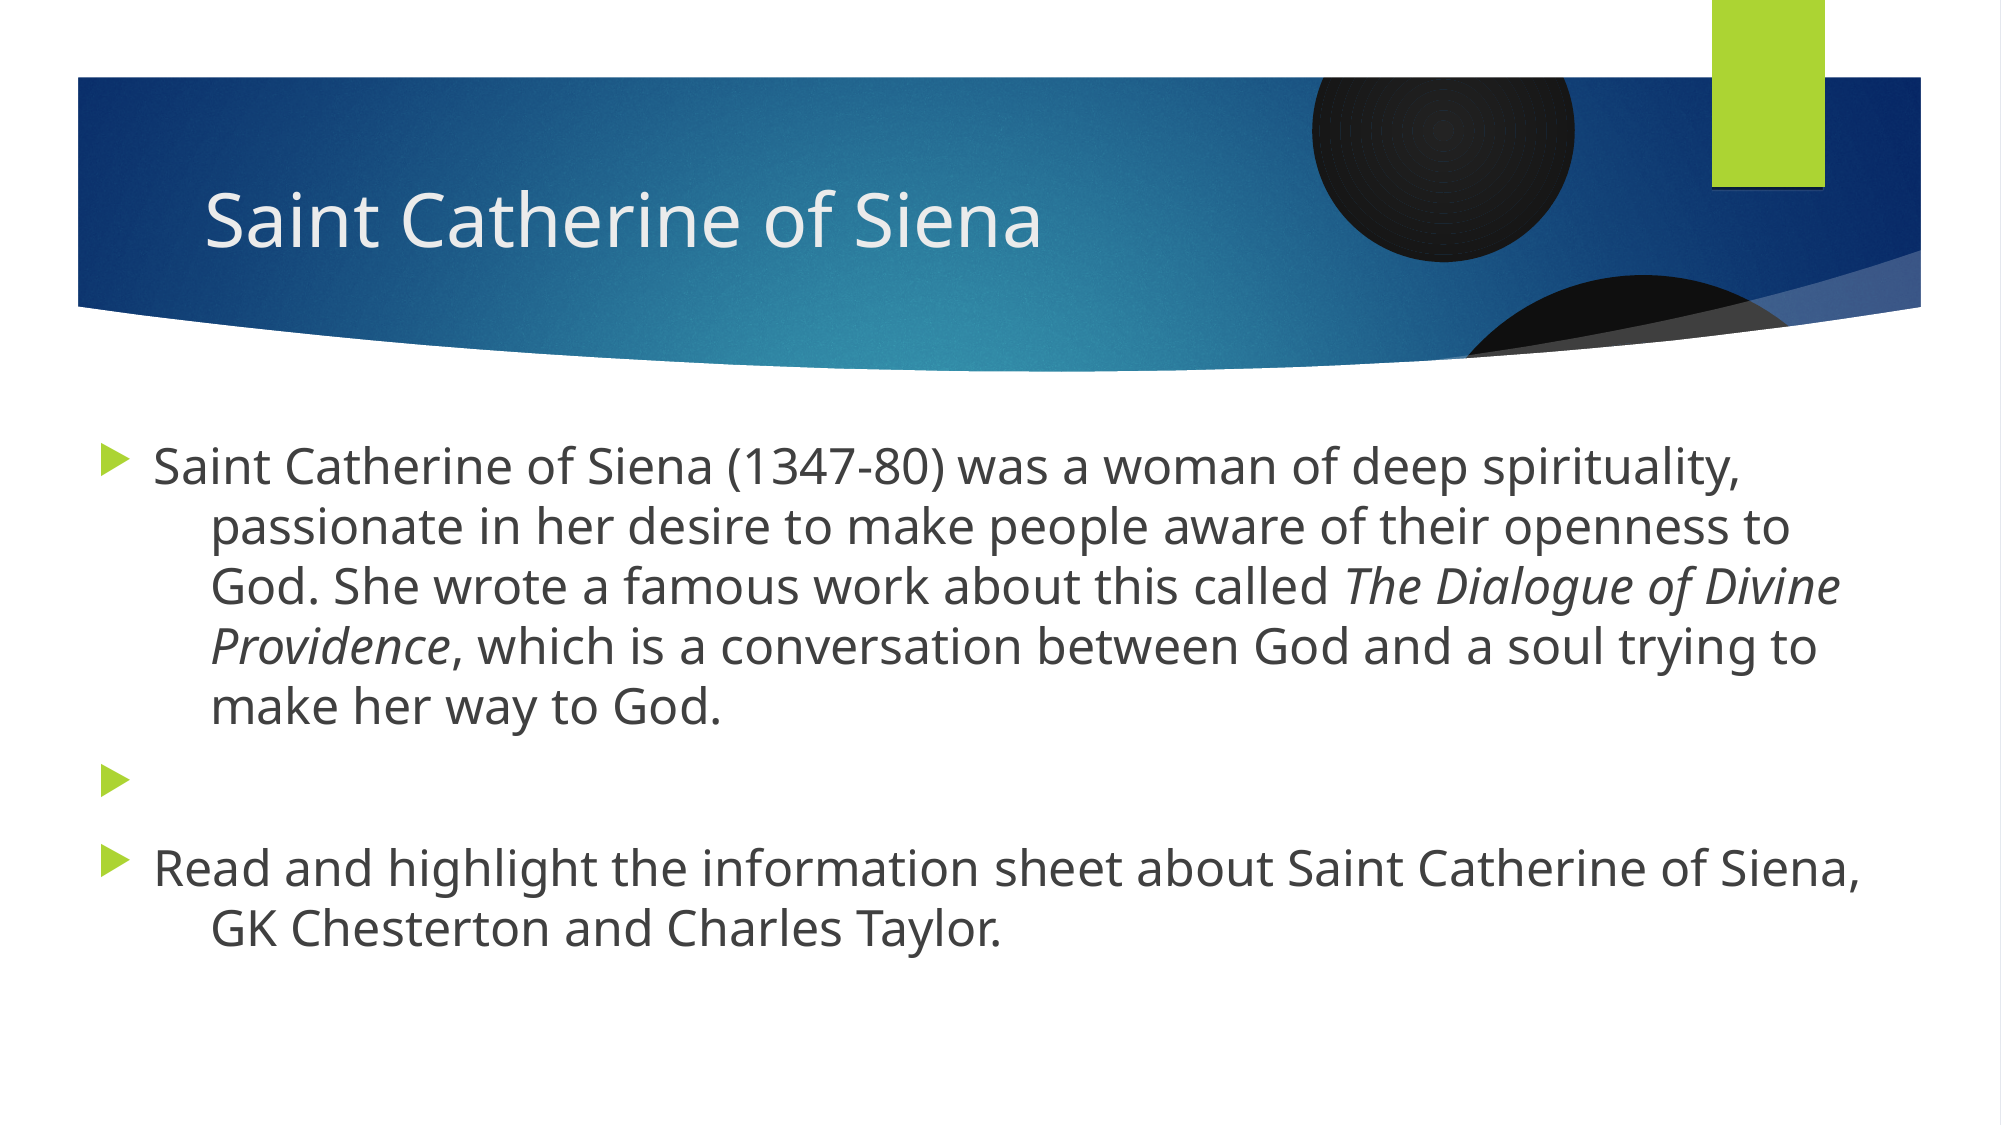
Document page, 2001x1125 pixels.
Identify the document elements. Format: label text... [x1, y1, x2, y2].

list Saint Catherine of Siena (1347-80) was a woman of deep spirituality, passionate in her desire to make people aware of their openness to God. She wrote a famous work about this called The Dialogue of Divine Providence, which is a conversation between God and a soul trying to make her way to God. Read and highlight the information sheet about Saint Catherine of Siena, GK Chesterton and Charles Taylor. [82, 427, 1915, 988]
title Saint Catherine of Siena [189, 159, 1627, 276]
